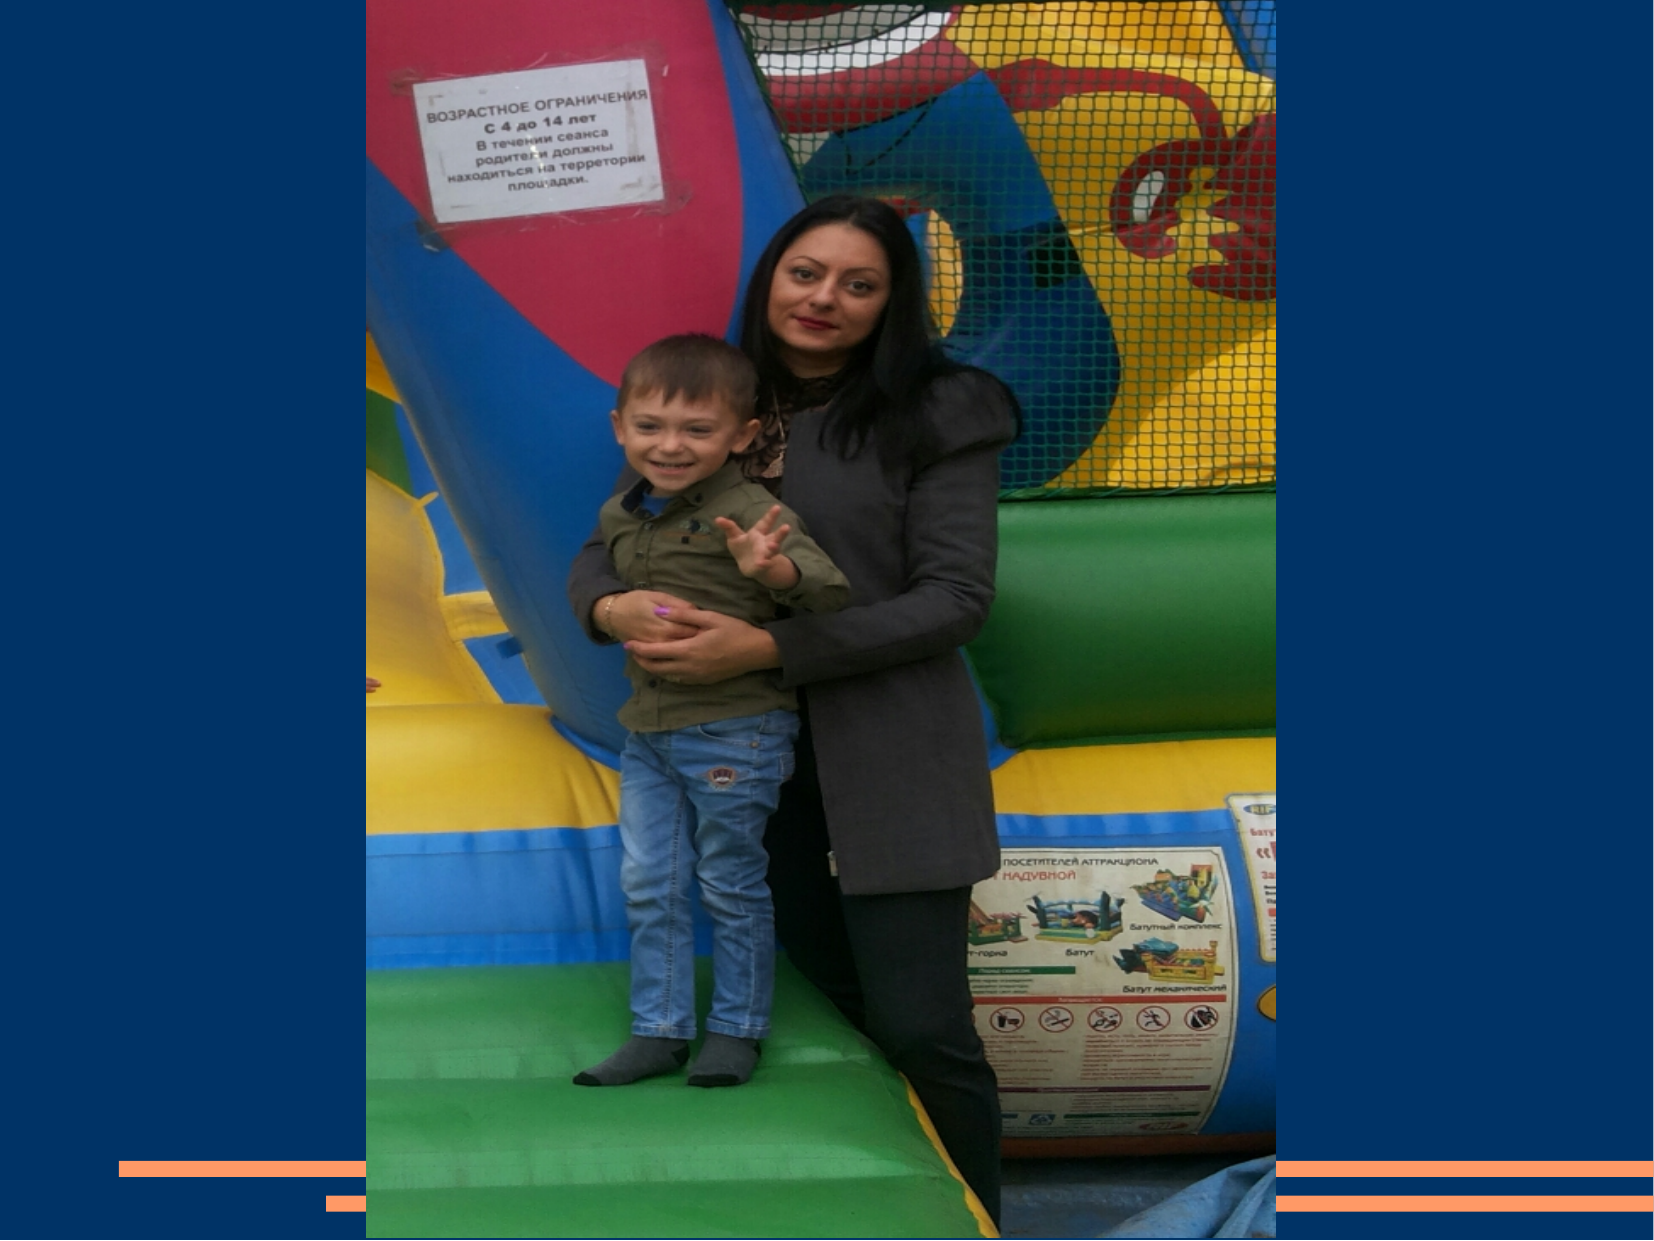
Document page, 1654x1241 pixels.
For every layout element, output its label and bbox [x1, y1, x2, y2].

picture [366, 0, 1276, 1238]
